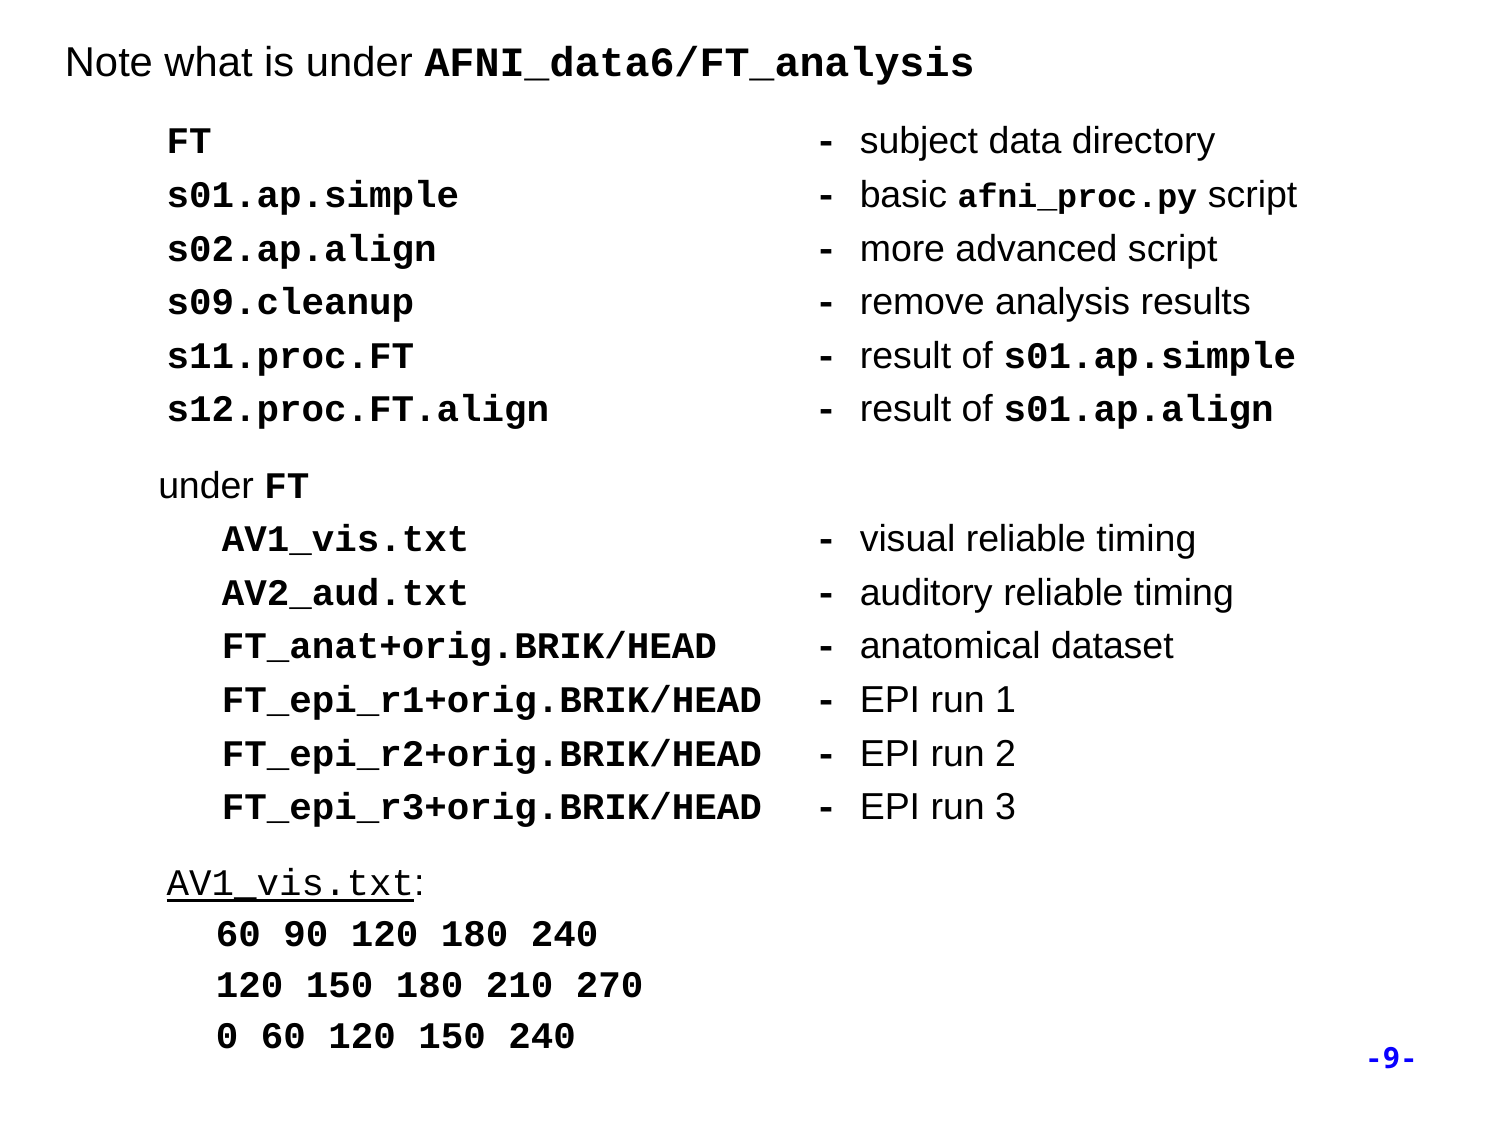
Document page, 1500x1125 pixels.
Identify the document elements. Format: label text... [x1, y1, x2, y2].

list Note what is under AFNI_data6/FT_analysis FT - subject data directory s01.ap.simple - basic afni_proc.py script s02.ap.align - more advanced script s09.cleanup - remove analysis results s11.proc.FT - result of s01.ap.simple s12.proc.FT.align - result of s01.ap.align under FT AV1_vis.txt - visual reliable timing AV2_aud.txt - auditory reliable timing FT_anat+orig.BRIK/HEAD - anatomical dataset FT_epi_r1+orig.BRIK/HEAD - EPI run 1 FT_epi_r2+orig.BRIK/HEAD - EPI run 2 FT_epi_r3+orig.BRIK/HEAD - EPI run 3 AV1_vis.txt: 60 90 120 180 240 120 150 180 210 270 0 60 120 150 240 [50, 31, 1463, 1088]
